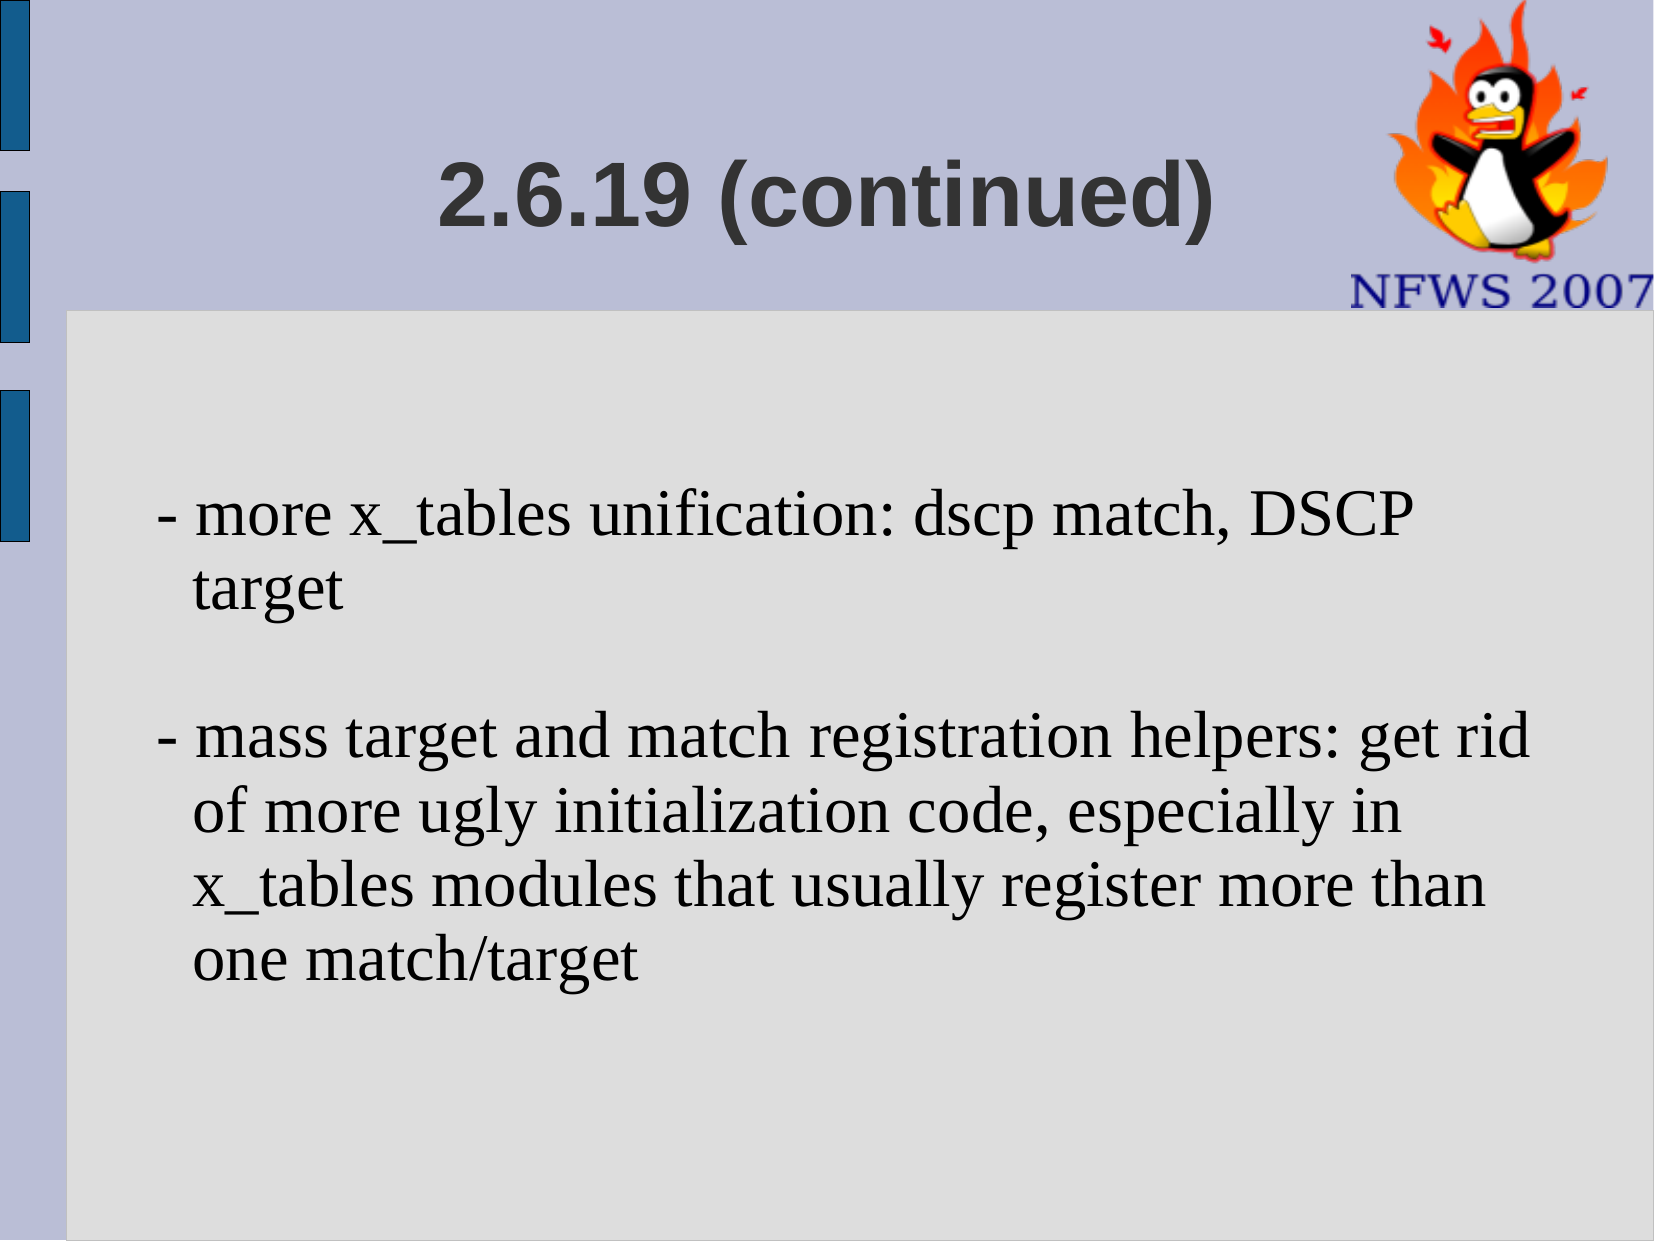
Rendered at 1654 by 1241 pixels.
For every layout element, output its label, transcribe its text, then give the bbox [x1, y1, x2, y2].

subtitle - more x_tables unification: dscp match, DSCP target - mass target and match registration helpers: get rid of more ugly initialization code, especially in x_tables modules that usually register more than one match/target [121, 352, 1534, 1119]
picture [1351, 0, 1654, 308]
title 2.6.19 (continued) [121, 98, 1351, 291]
